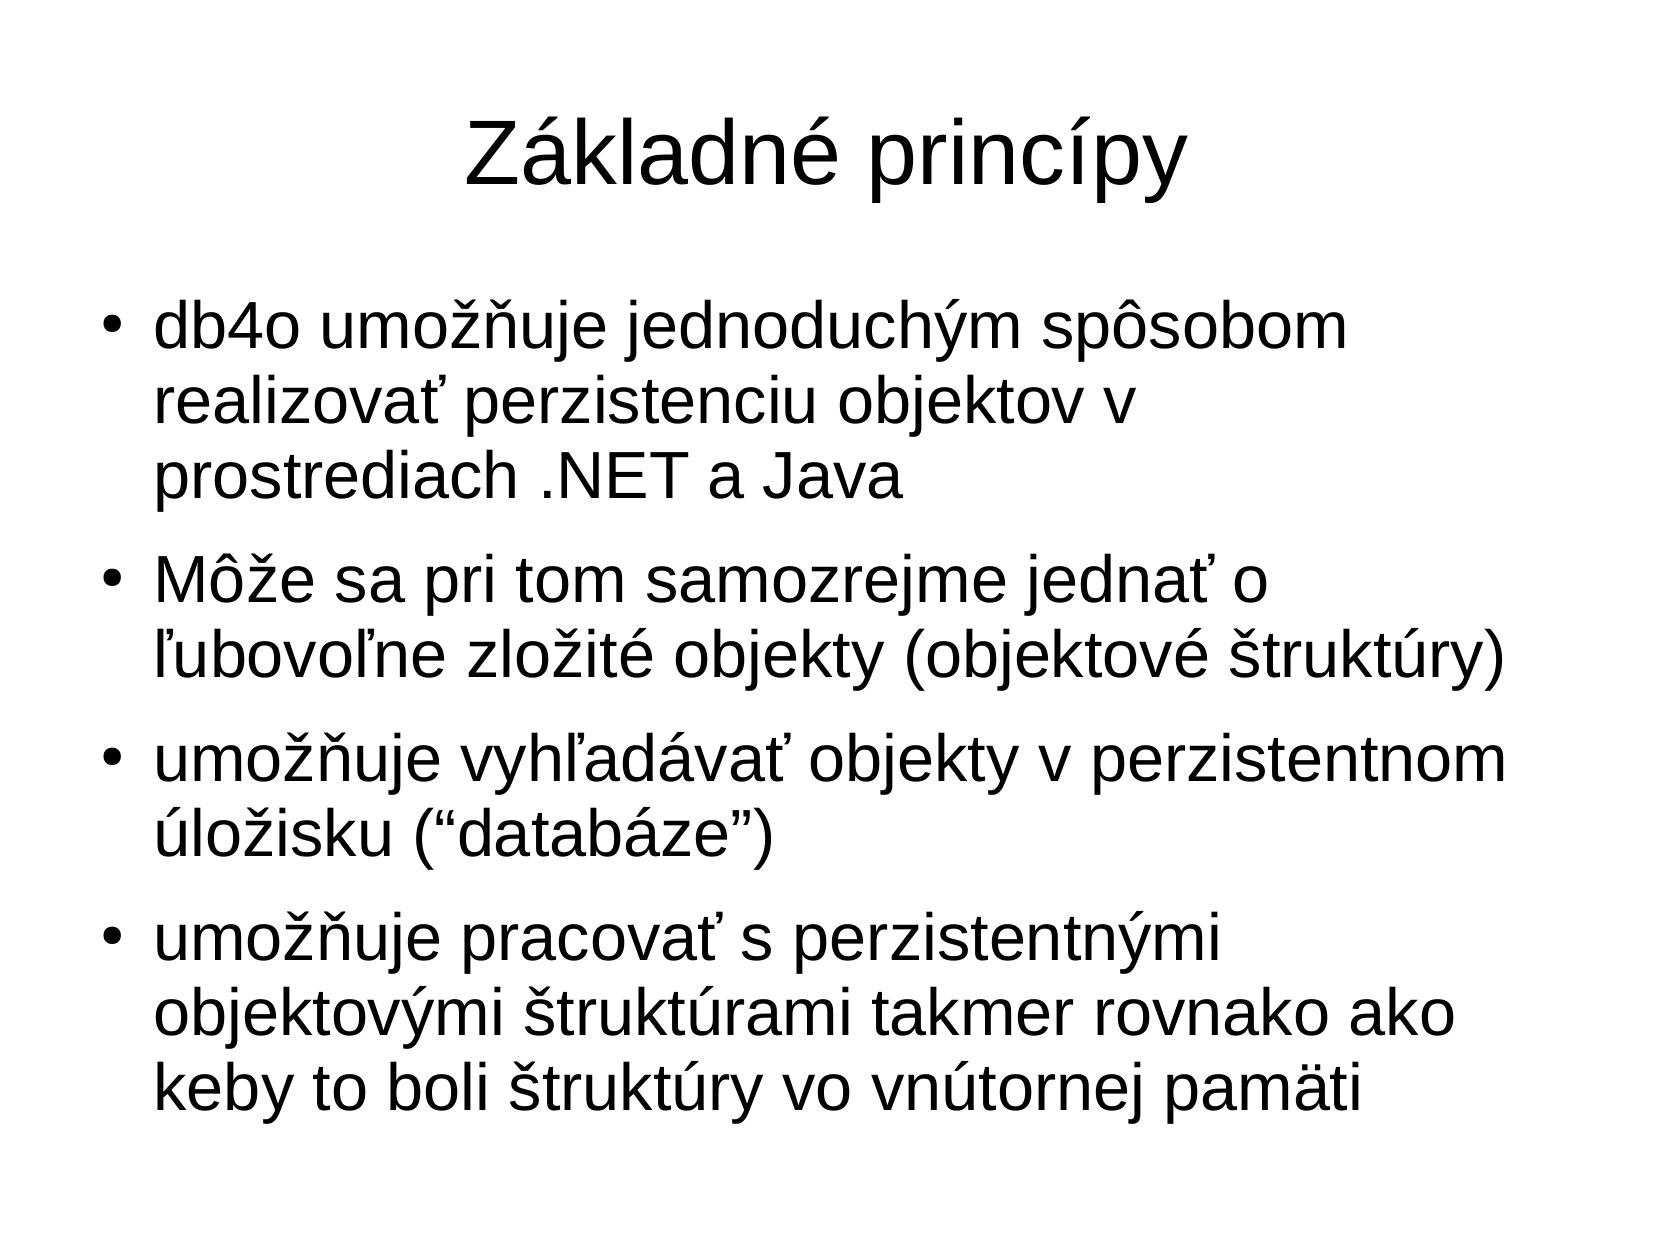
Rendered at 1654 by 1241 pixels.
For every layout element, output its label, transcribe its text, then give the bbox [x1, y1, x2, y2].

list db4o umožňuje jednoduchým spôsobom realizovať perzistenciu objektov v prostrediach .NET a Java Môže sa pri tom samozrejme jednať o ľubovoľne zložité objekty (objektové štruktúry) umožňuje vyhľadávať objekty v perzistentnom úložisku (“databáze”) umožňuje pracovať s perzistentnými objektovými štruktúrami takmer rovnako ako keby to boli štruktúry vo vnútornej pamäti [82, 288, 1571, 1182]
title Základné princípy [82, 56, 1571, 250]
